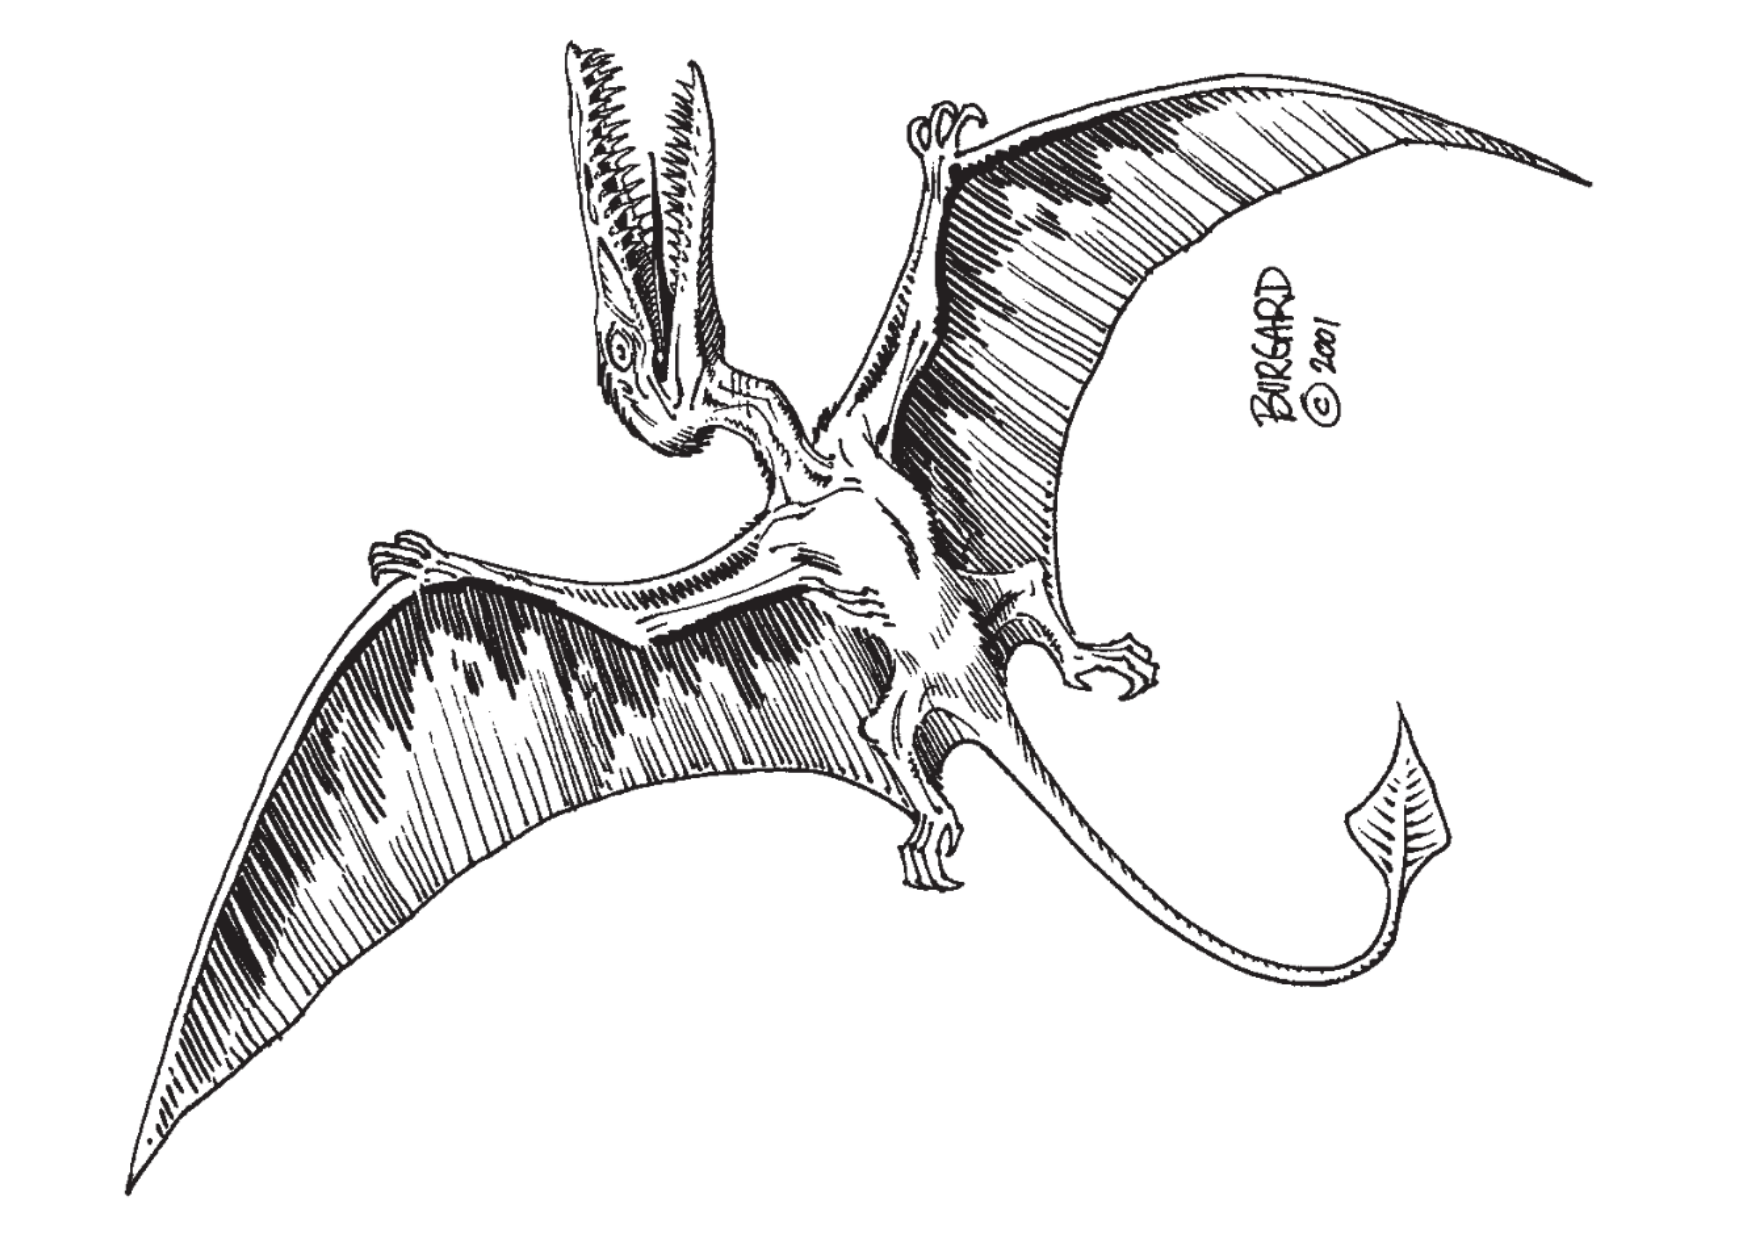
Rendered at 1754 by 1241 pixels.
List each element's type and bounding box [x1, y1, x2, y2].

picture [112, 2, 1642, 1238]
